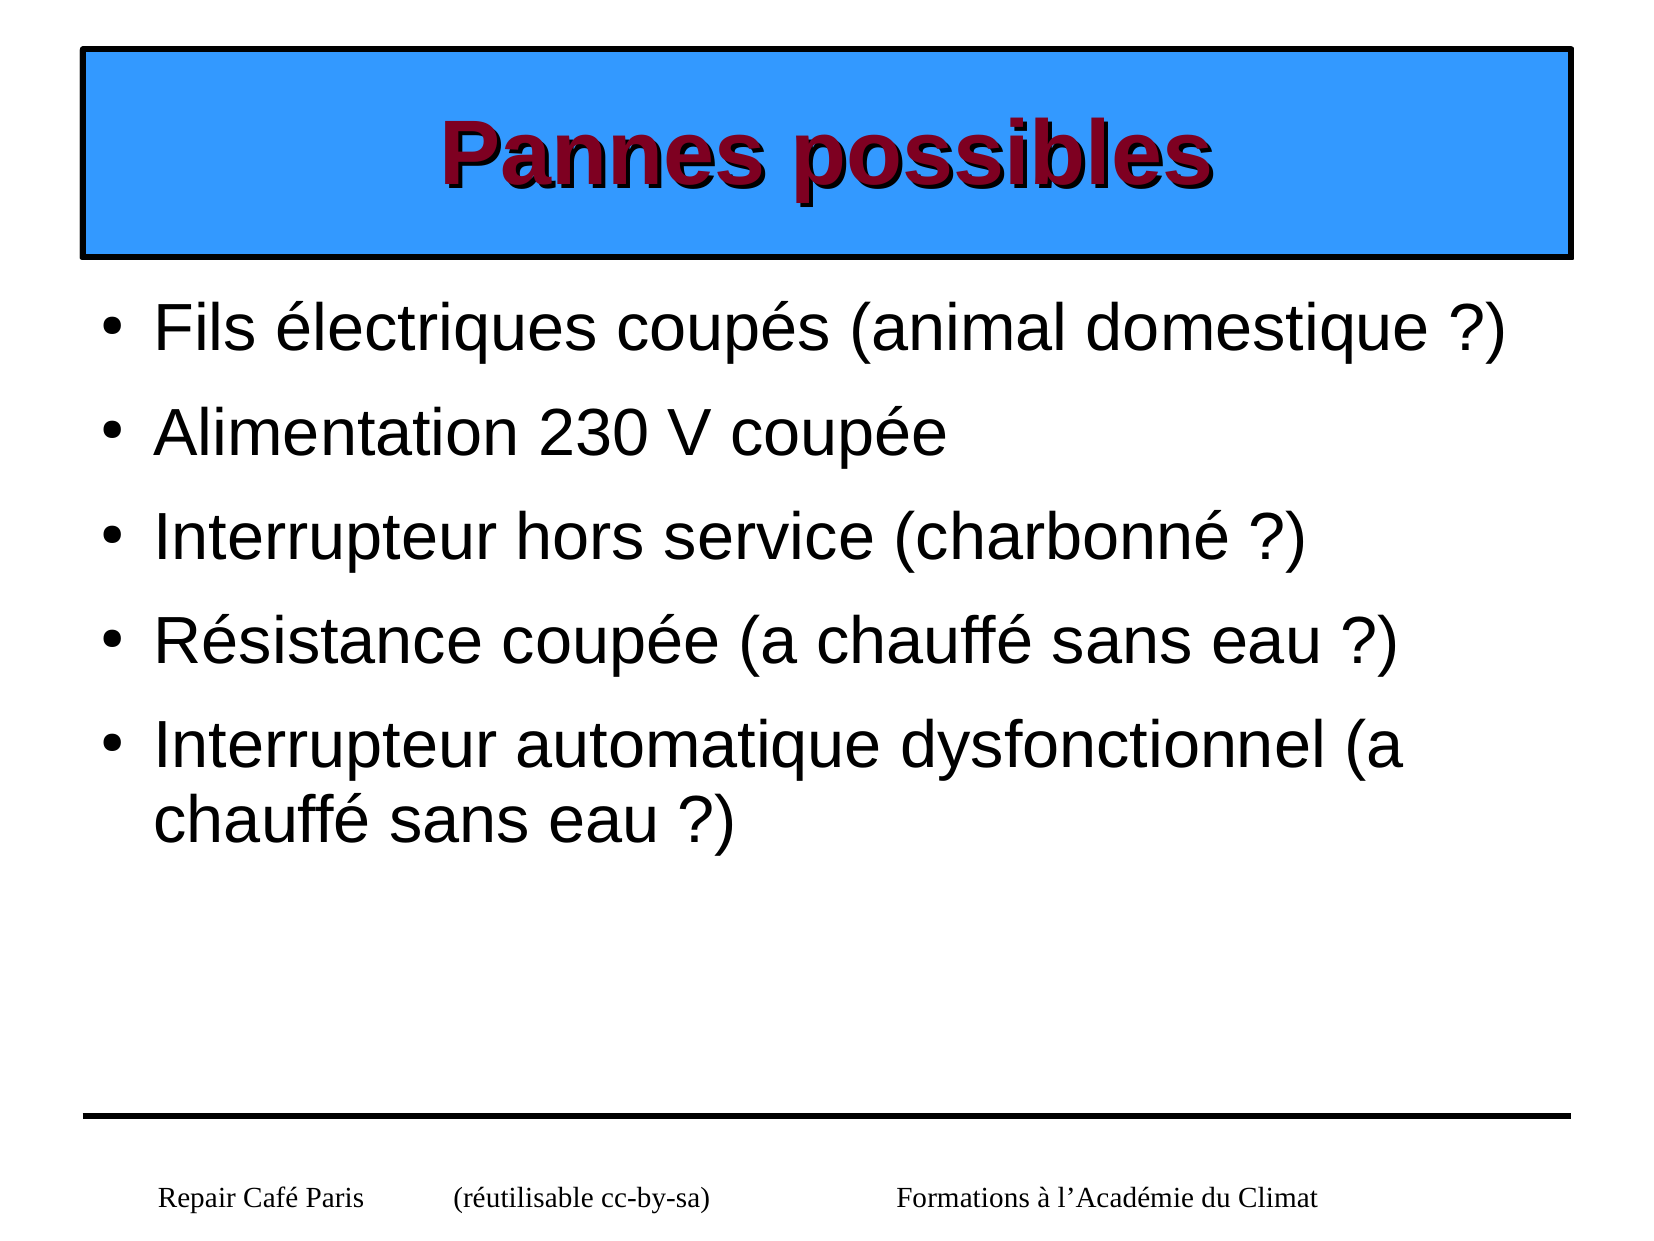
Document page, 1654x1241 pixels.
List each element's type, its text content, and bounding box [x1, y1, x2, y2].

list Fils électriques coupés (animal domestique ?) Alimentation 230 V coupée Interrupteur hors service (charbonné ?) Résistance coupée (a chauffé sans eau ?) Interrupteur automatique dysfonctionnel (a chauffé sans eau ?) [82, 290, 1571, 1010]
title Pannes possibles [82, 49, 1571, 257]
